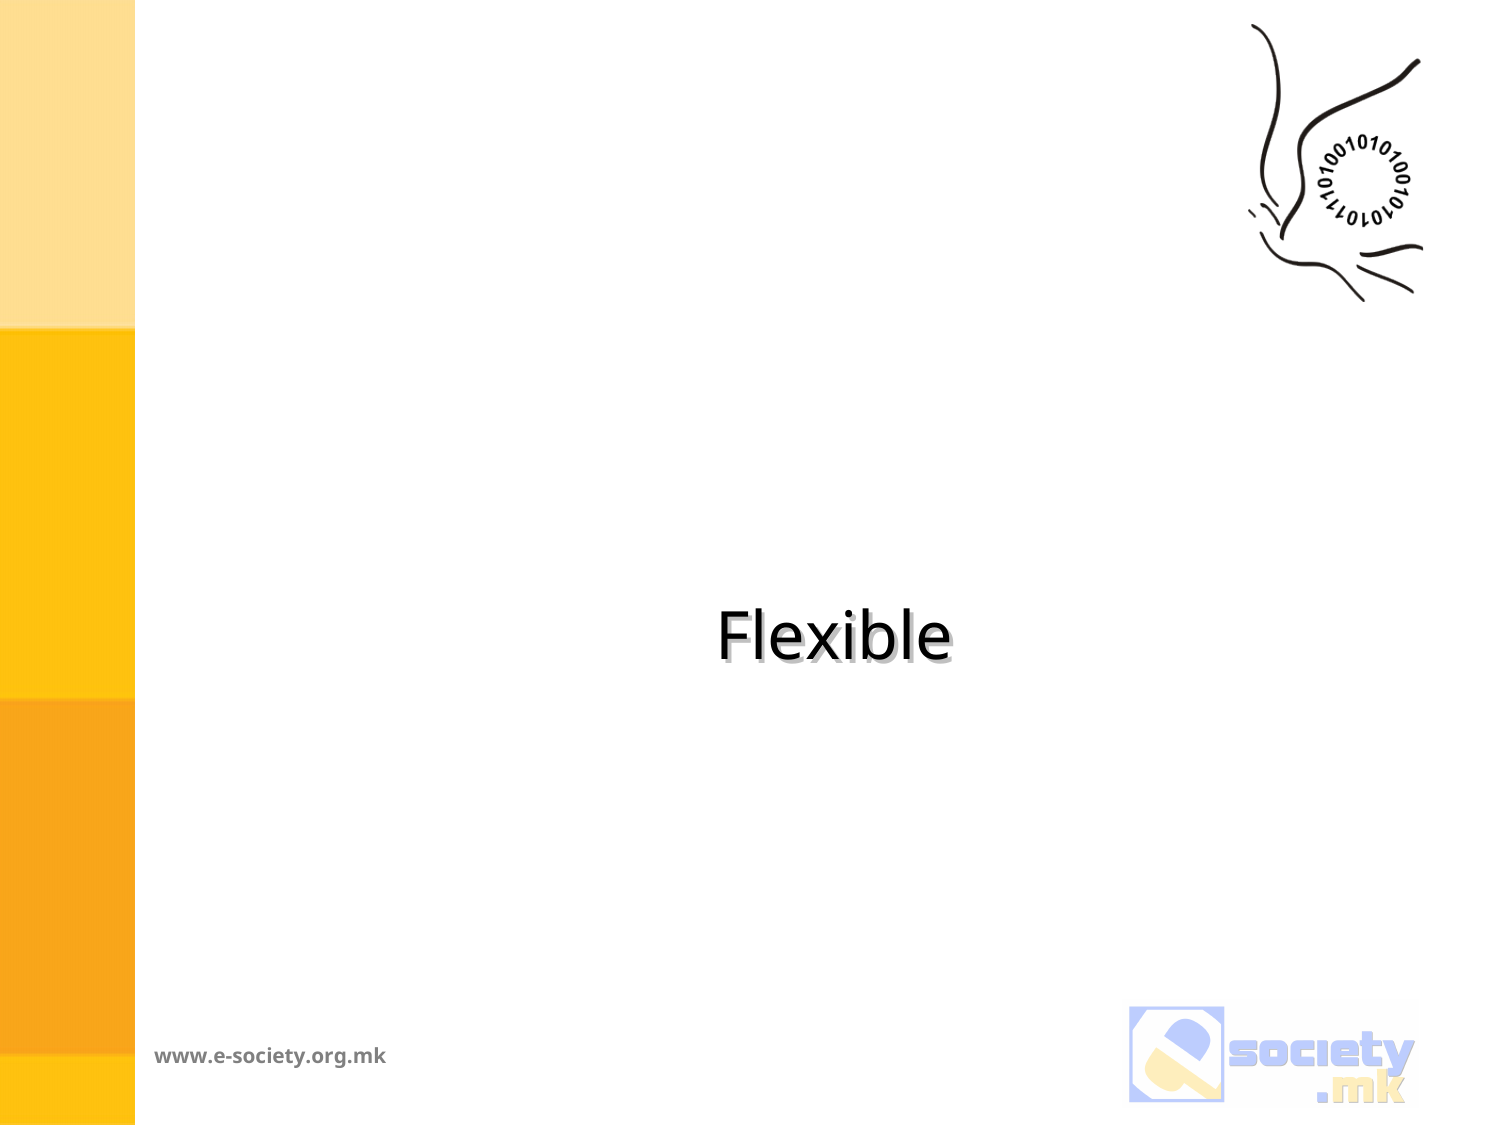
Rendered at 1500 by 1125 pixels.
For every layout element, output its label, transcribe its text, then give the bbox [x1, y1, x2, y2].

subtitle Flexible [169, 262, 1425, 1006]
picture [1248, 24, 1424, 262]
picture [0, 0, 135, 1125]
